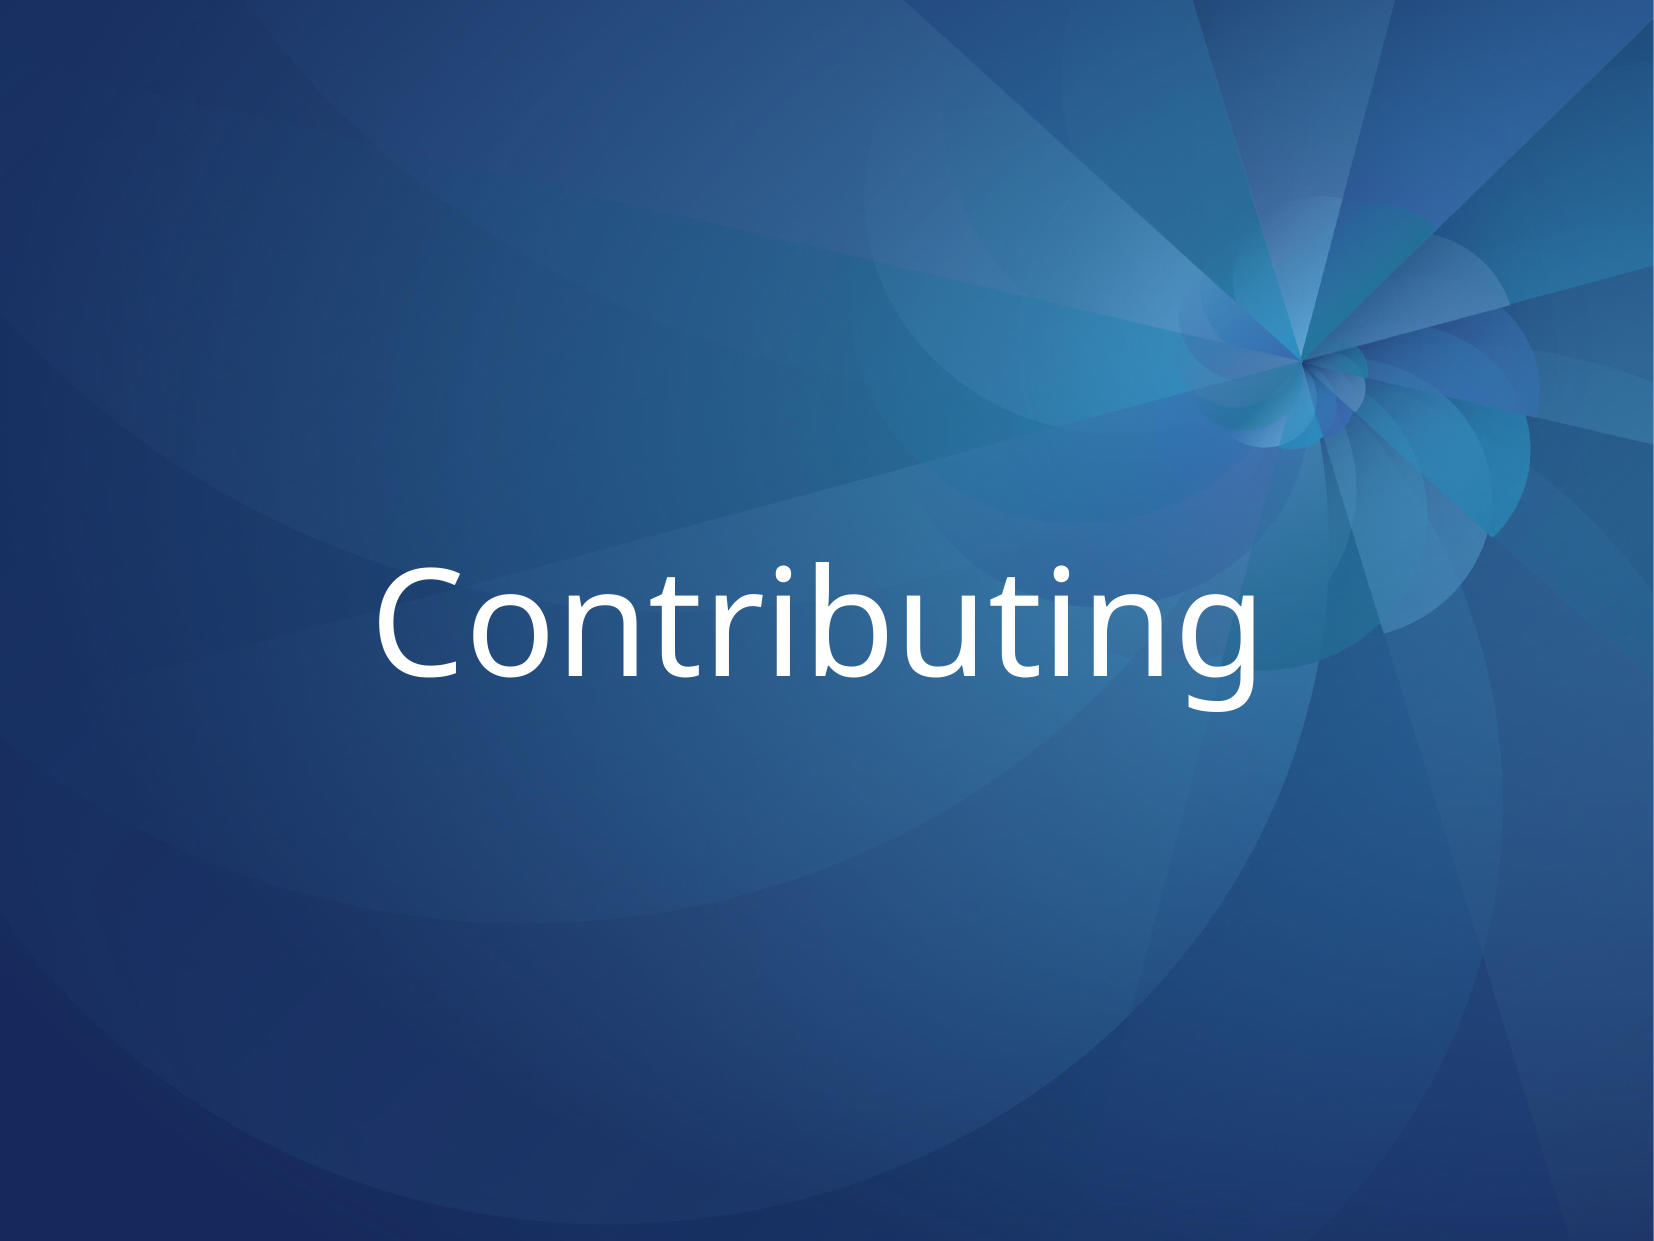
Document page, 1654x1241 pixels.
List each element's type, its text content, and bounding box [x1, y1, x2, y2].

title Contributing [74, 524, 1564, 713]
picture [0, 0, 1654, 1241]
